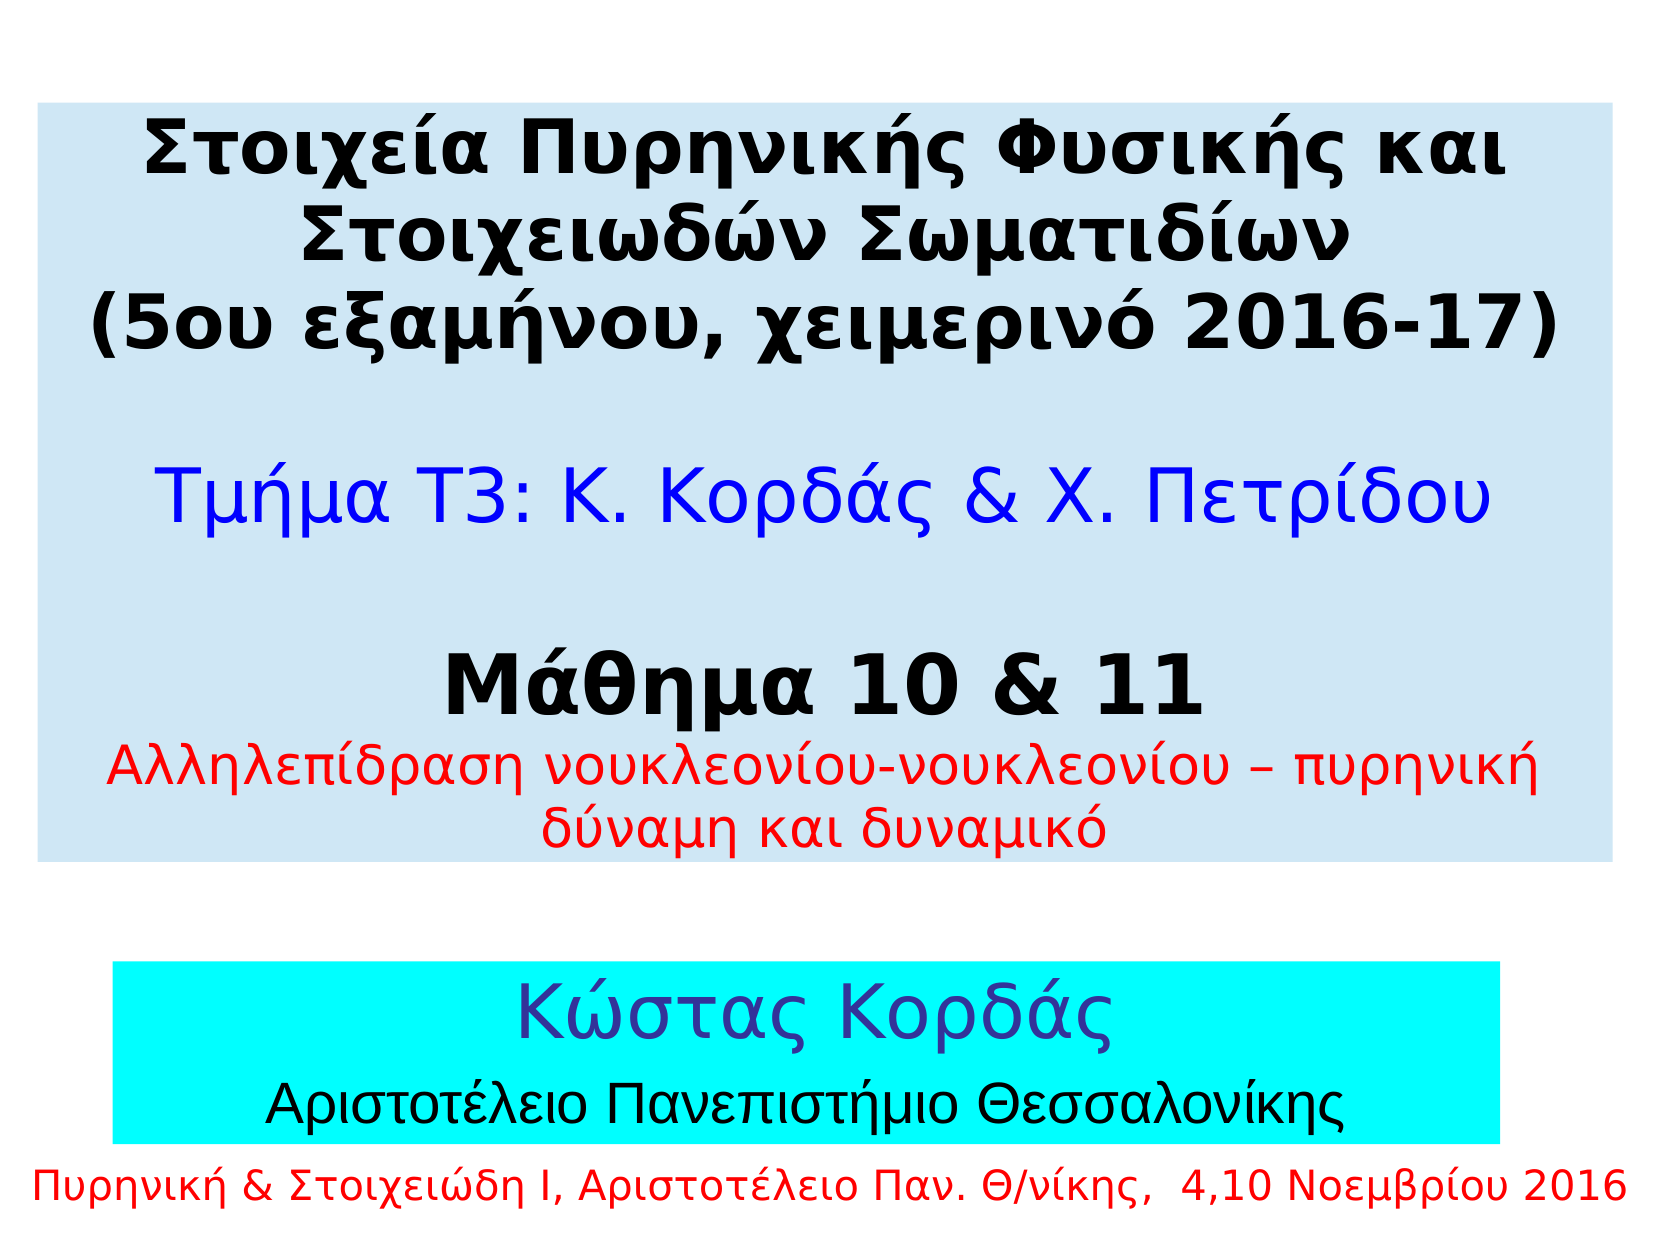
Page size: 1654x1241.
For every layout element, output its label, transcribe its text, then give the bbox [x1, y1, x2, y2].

title Στοιχεία Πυρηνικής Φυσικής και Στοιχειωδών Σωματιδίων (5ου εξαμήνου, χειμερινό 2016-17) Τμήμα T3: Κ. Κορδάς & Χ. Πετρίδου Μάθημα 10 & 11 Αλληλεπίδραση νουκλεονίου-νουκλεονίου – πυρηνική δύναμη και δυναμικό [37, 102, 1613, 862]
text_box Κώστας Κορδάς Αριστοτέλειο Πανεπιστήμιο Θεσσαλονίκης [112, 961, 1501, 1145]
text_box Πυρηνική & Στοιχειώδη Ι, Αριστοτέλειο Παν. Θ/νίκης, 4,10 Νοεμβρίου 2016 [16, 1154, 1645, 1219]
